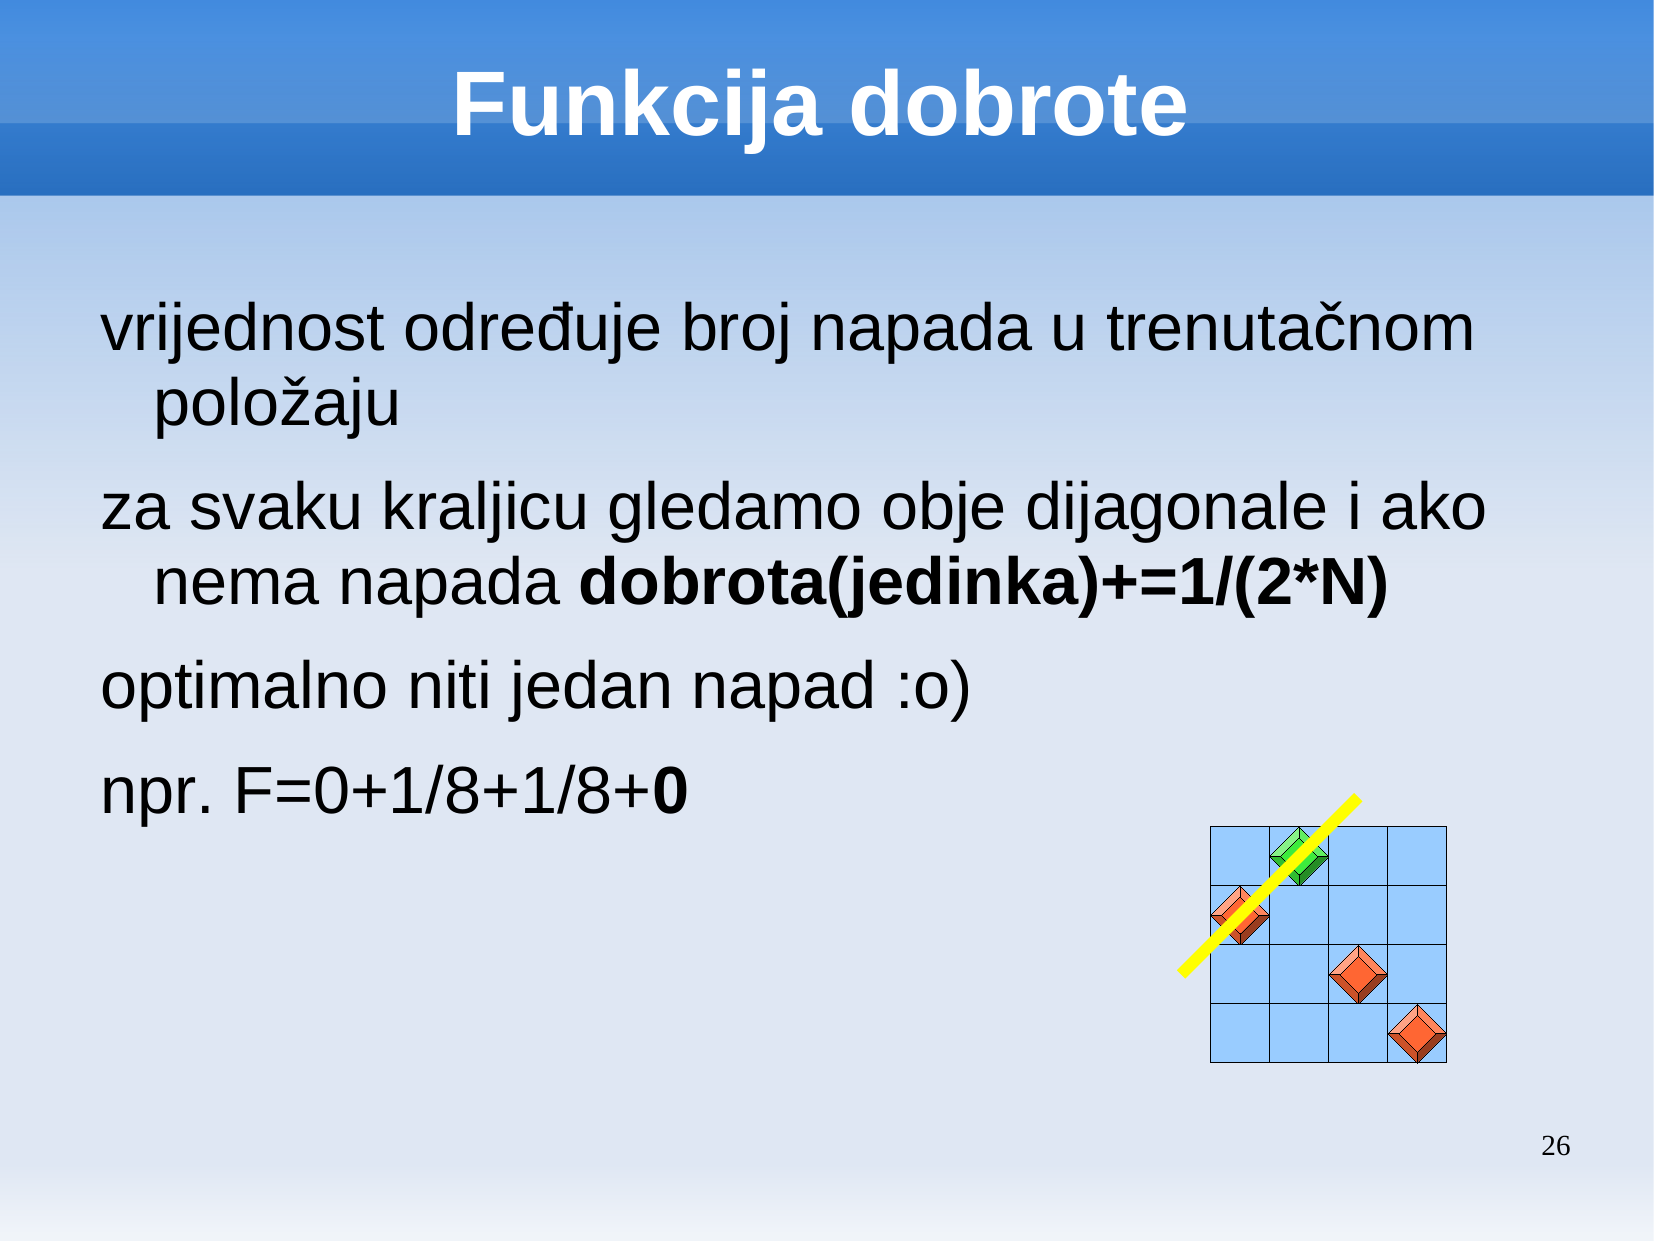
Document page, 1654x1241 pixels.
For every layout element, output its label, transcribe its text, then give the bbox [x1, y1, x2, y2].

list vrijednost određuje broj napada u trenutačnom položaju za svaku kraljicu gledamo obje dijagonale i ako nema napada dobrota(jedinka)+=1/(2*N) optimalno niti jedan napad :o) npr. F=0+1/8+1/8+0 [82, 290, 1571, 1094]
text_box [1210, 898, 1244, 936]
text_box [1329, 886, 1387, 944]
text_box [1329, 945, 1357, 973]
text_box [1242, 886, 1260, 895]
text_box [1270, 945, 1328, 1003]
text_box 1 [1328, 944, 1359, 975]
text_box [1270, 826, 1298, 854]
text_box [1388, 826, 1447, 885]
text_box [1319, 837, 1328, 854]
text_box [1270, 1004, 1328, 1063]
text_box [1388, 886, 1447, 944]
text_box 1 [1269, 826, 1300, 857]
title Funkcija dobrote [76, 7, 1565, 200]
picture [0, 0, 1654, 1241]
text_box 1 [1387, 1003, 1418, 1034]
text_box [1210, 1004, 1269, 1063]
text_box [1360, 945, 1387, 972]
text_box [1419, 1004, 1447, 1032]
text_box [1300, 826, 1320, 836]
text_box [1388, 1016, 1447, 1064]
text_box [1329, 945, 1447, 1063]
text_box [1210, 886, 1238, 914]
text_box [1210, 826, 1387, 1003]
text_box [1210, 826, 1269, 885]
text_box [1260, 896, 1269, 913]
text_box [1270, 839, 1303, 876]
text_box [1388, 1004, 1416, 1032]
text_box 1 [1210, 885, 1241, 916]
